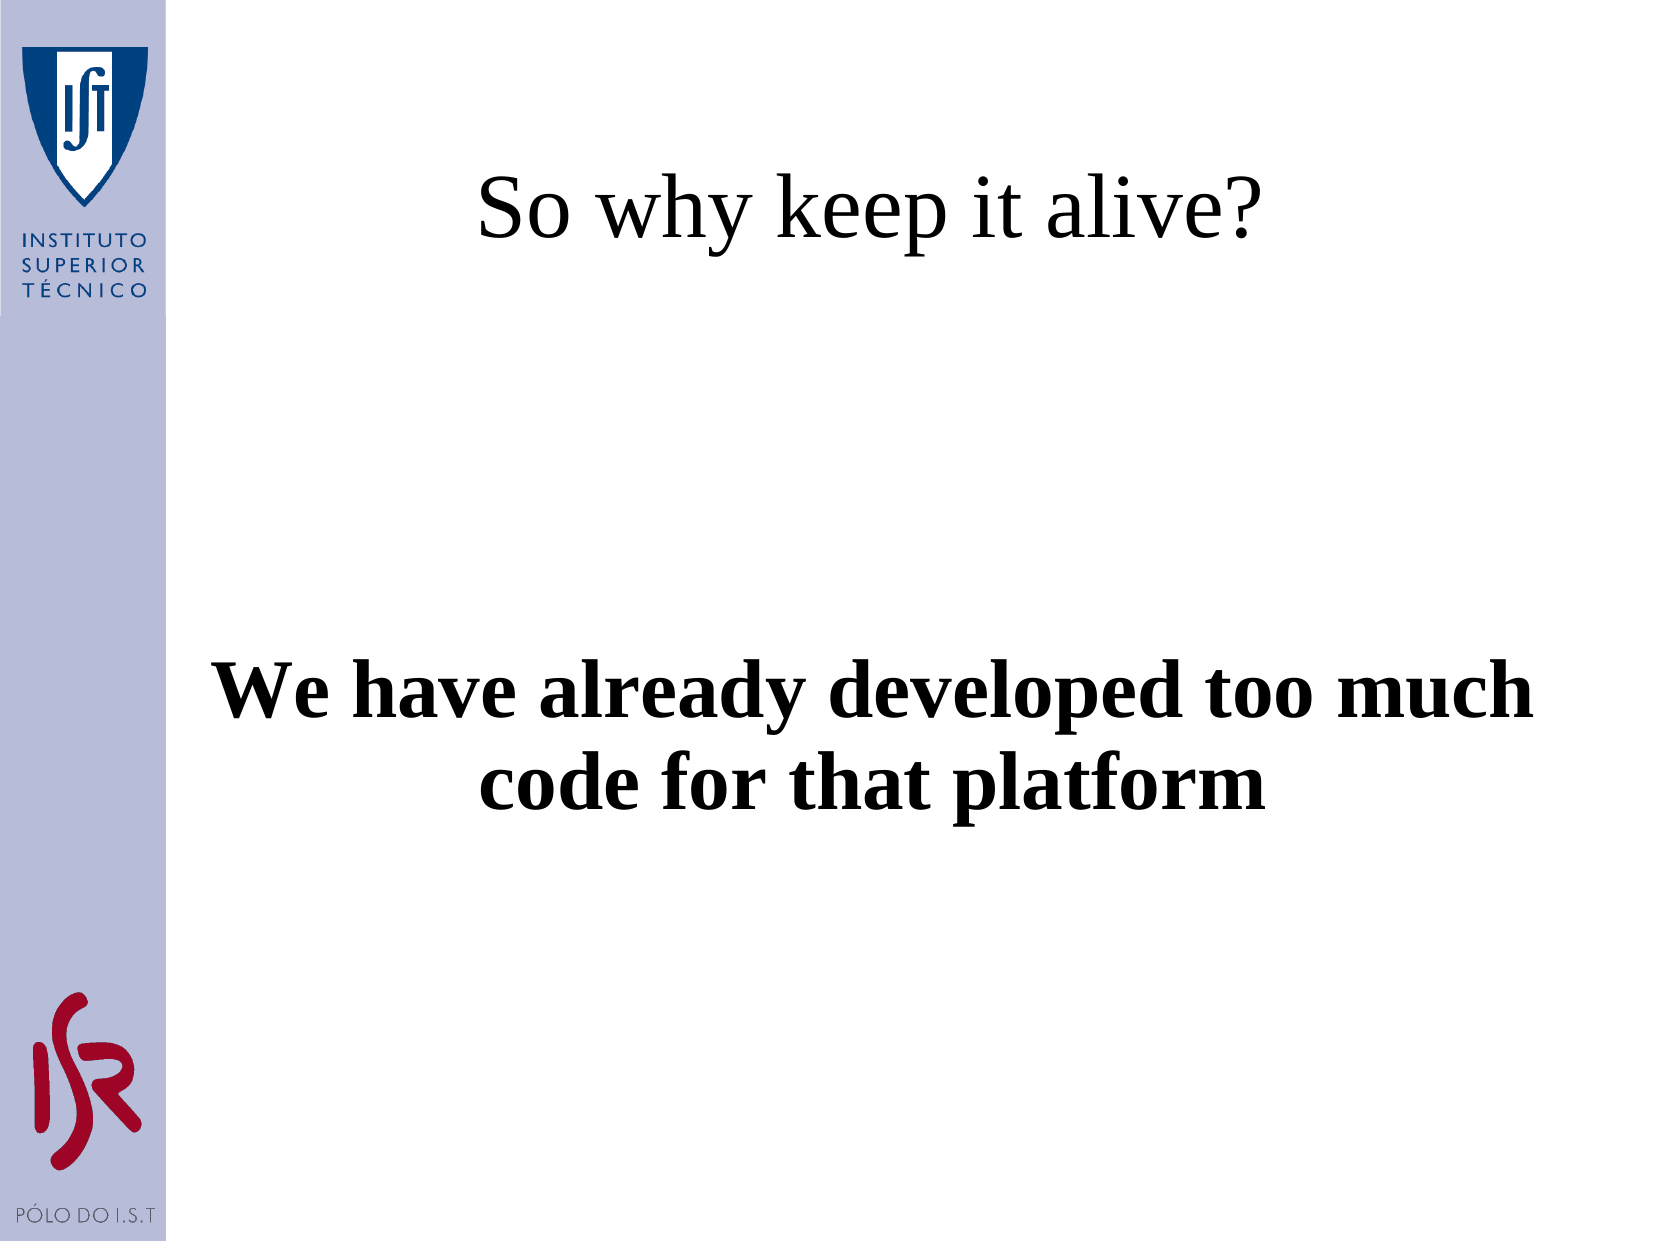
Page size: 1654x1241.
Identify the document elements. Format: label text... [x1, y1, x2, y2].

picture [0, 0, 169, 1241]
title So why keep it alive? [164, 102, 1577, 311]
subtitle We have already developed too much code for that platform [167, 344, 1580, 1127]
